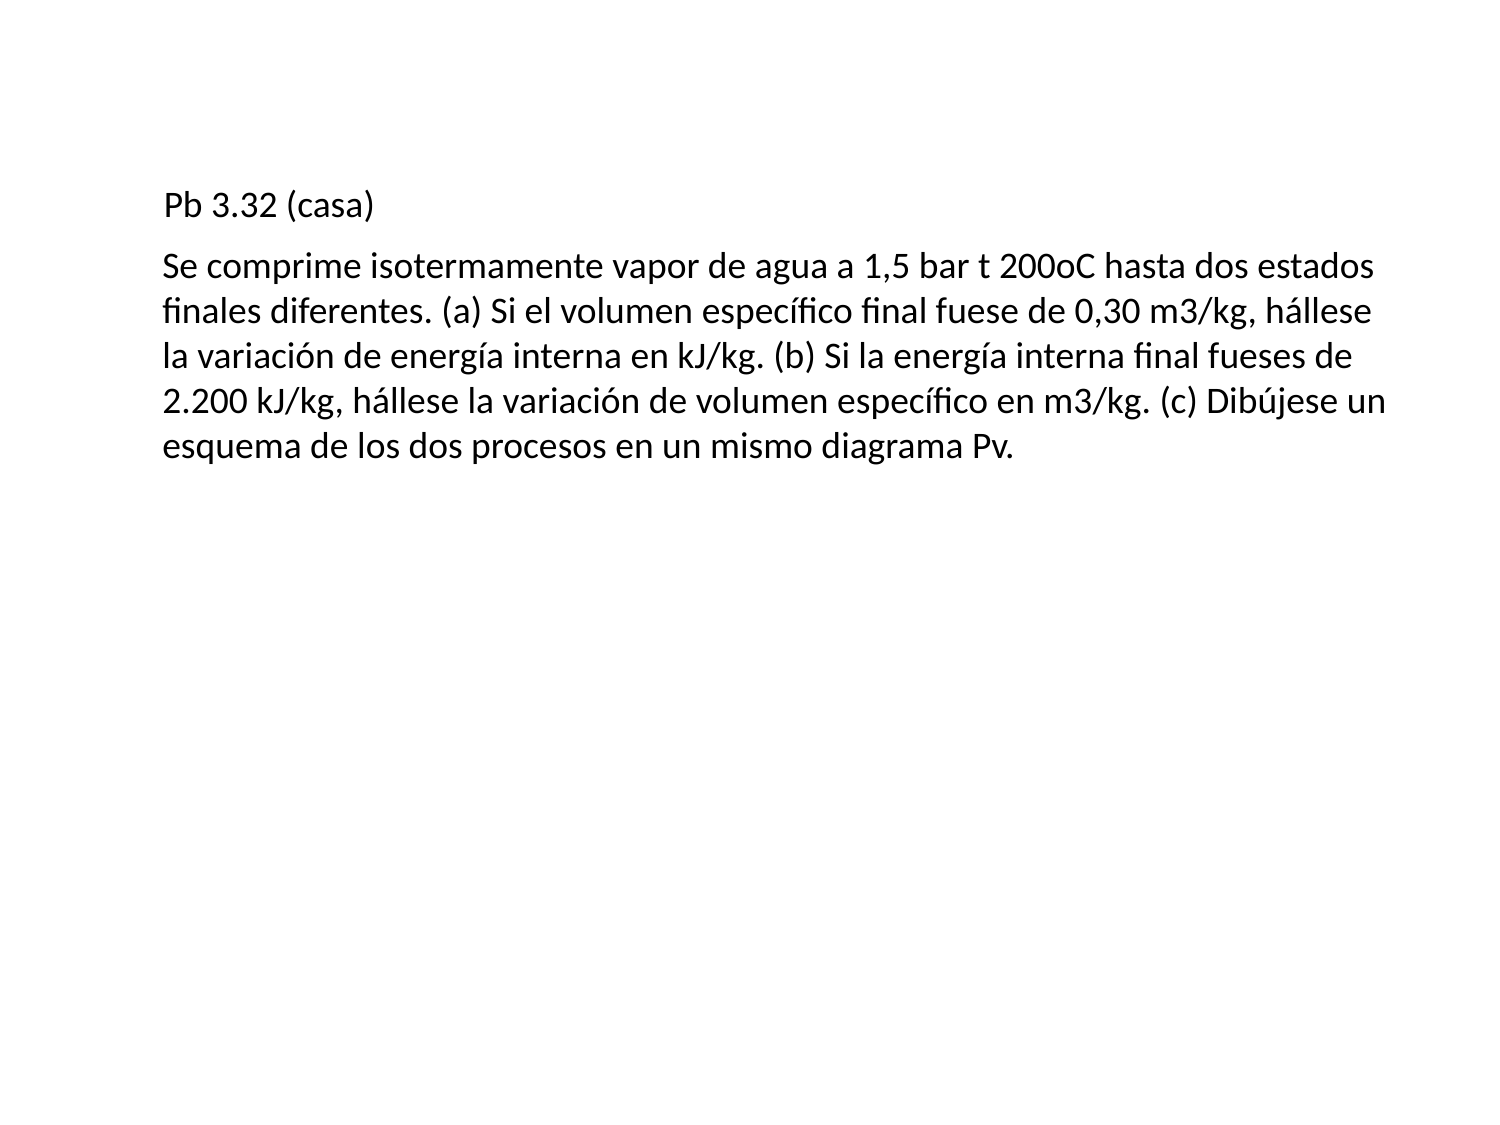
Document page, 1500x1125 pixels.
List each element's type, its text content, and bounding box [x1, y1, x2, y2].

text_box Pb 3.32 (casa) [149, 172, 390, 233]
text_box Se comprime isotermamente vapor de agua a 1,5 bar t 200oC hasta dos estados finales diferentes. (a) Si el volumen específico final fuese de 0,30 m3/kg, hállese la variación de energía interna en kJ/kg. (b) Si la energía interna final fueses de 2.200 kJ/kg, hállese la variación de volumen específico en m3/kg. (c) Dibújese un esquema de los dos procesos en un mismo diagrama Pv. [147, 233, 1412, 474]
